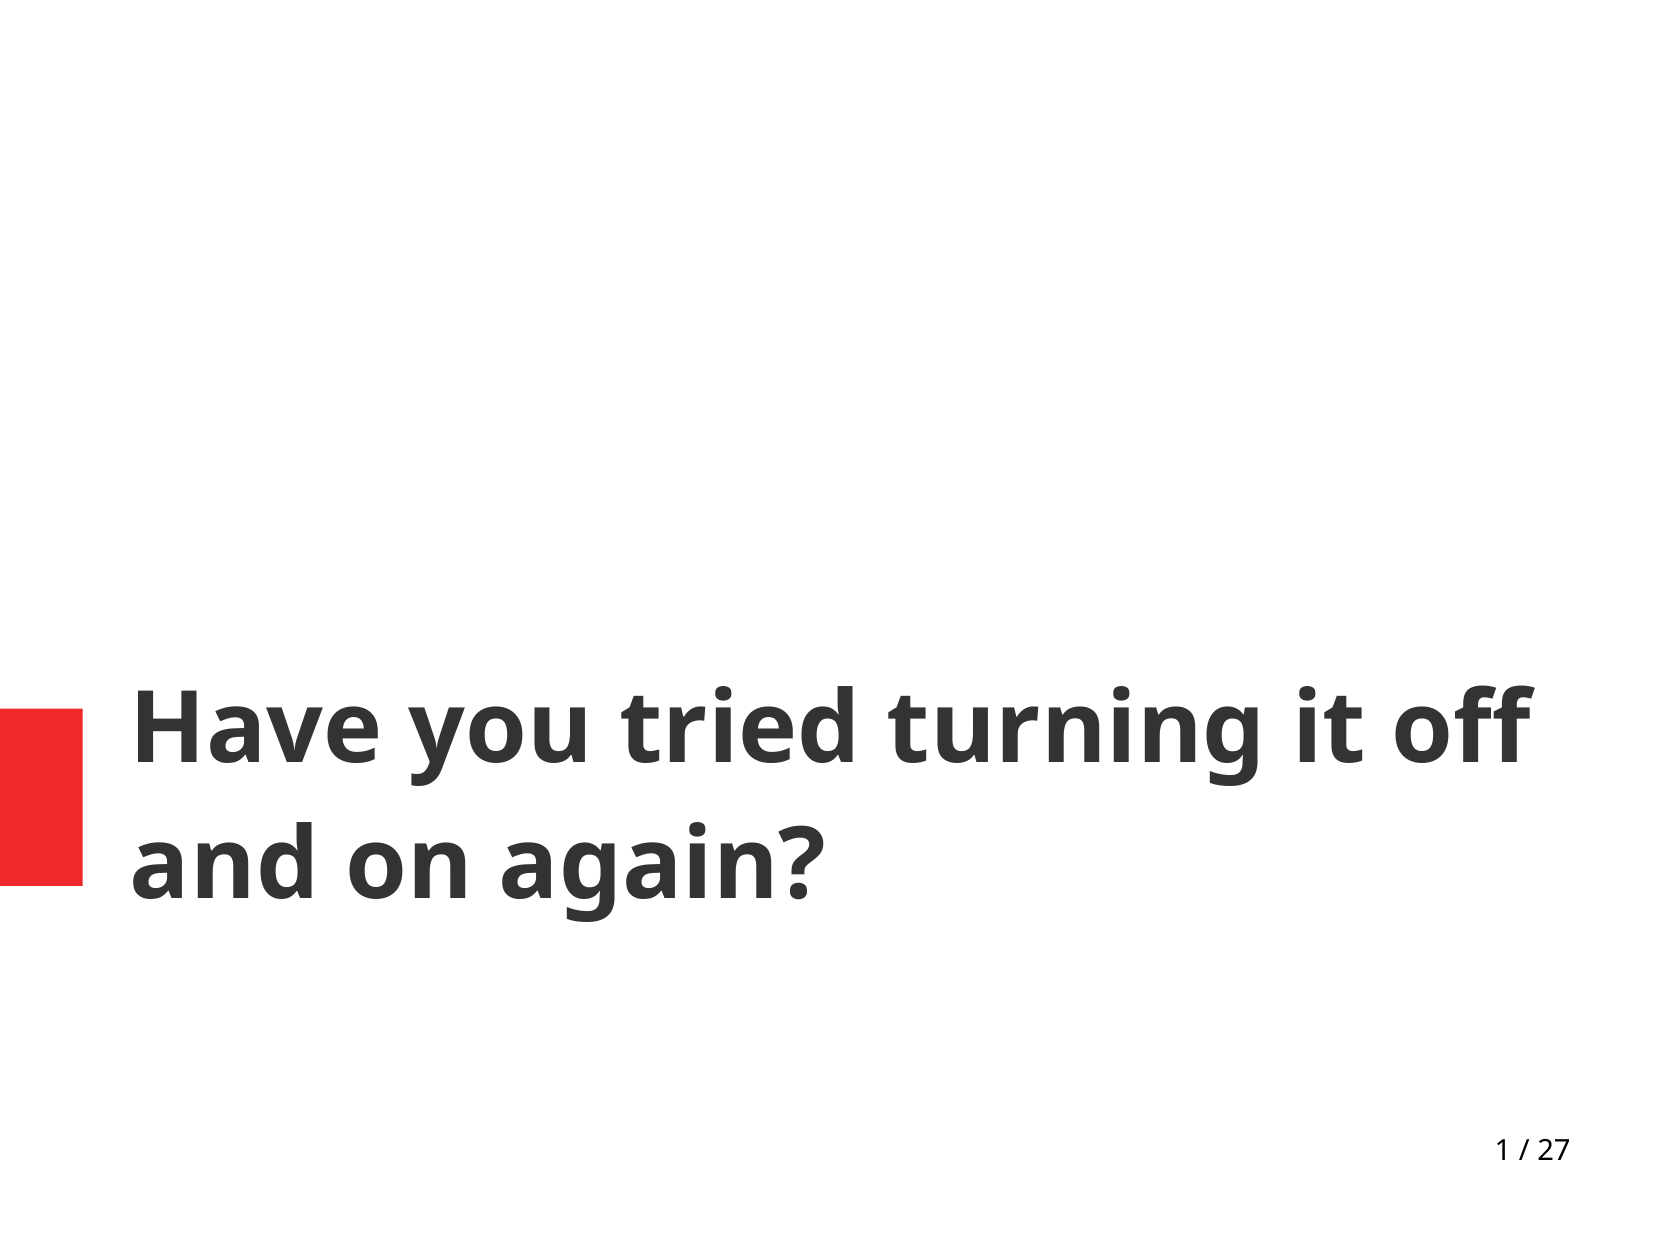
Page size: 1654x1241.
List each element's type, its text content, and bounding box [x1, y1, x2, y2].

title Have you tried turning it off and on again? [129, 655, 1536, 928]
